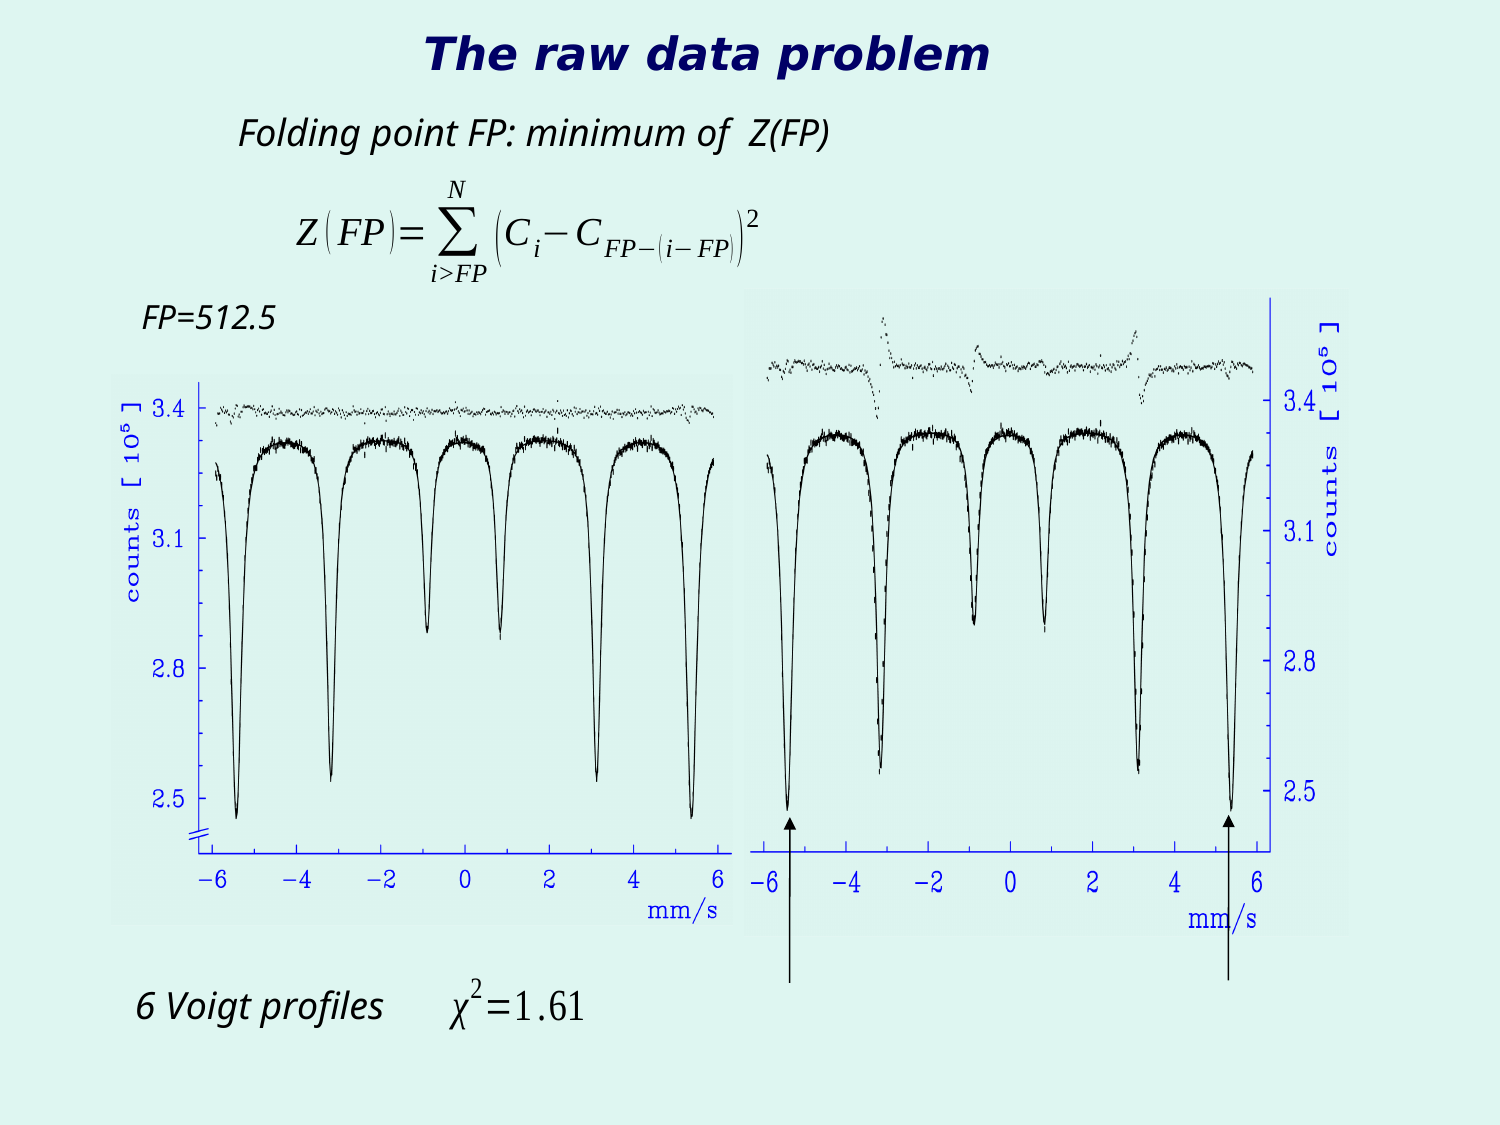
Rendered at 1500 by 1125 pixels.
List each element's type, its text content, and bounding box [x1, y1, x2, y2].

chart [285, 175, 772, 288]
chart [438, 973, 599, 1030]
picture [111, 374, 735, 930]
text_box The raw data problem [407, 17, 1064, 88]
text_box Folding point FP: minimum of Z(FP) [222, 101, 902, 161]
text_box 6 Voigt profiles [120, 974, 413, 1035]
text_box FP=512.5 [126, 284, 315, 345]
picture [744, 288, 1351, 938]
